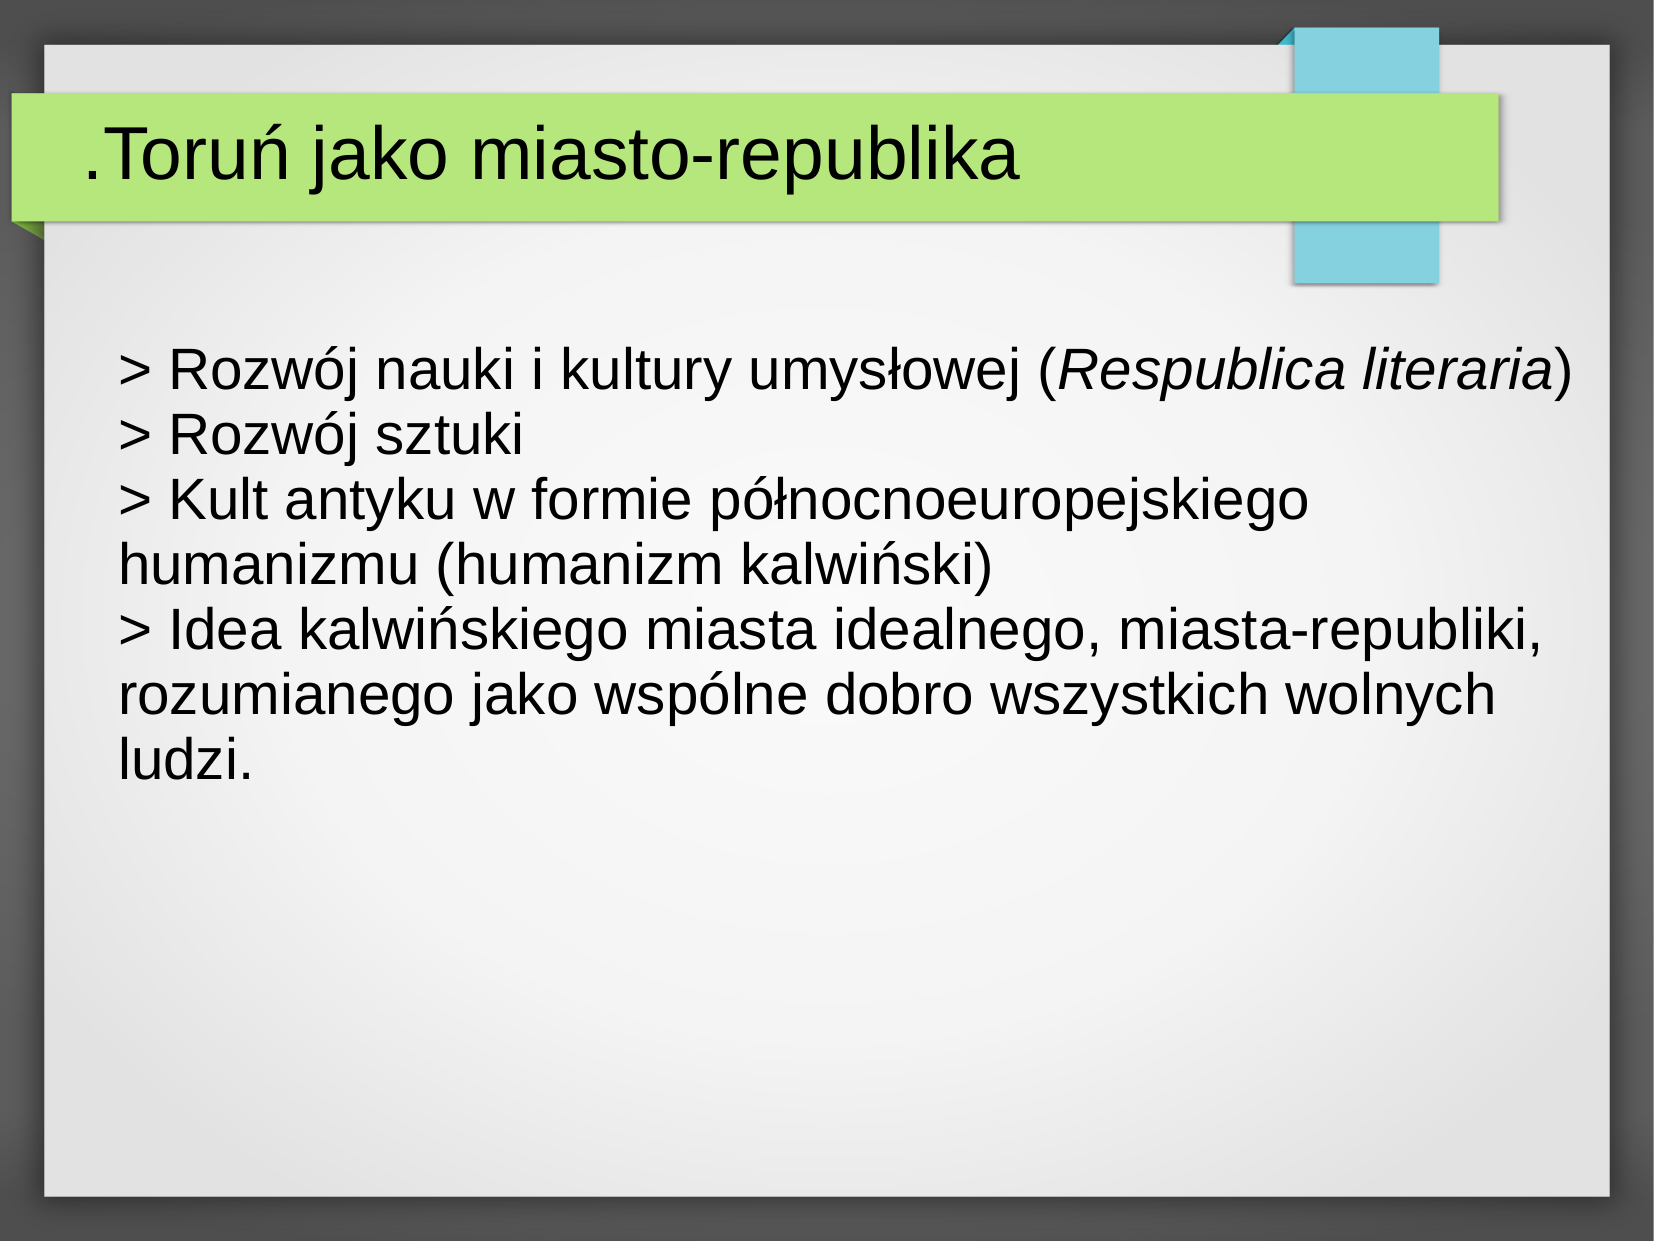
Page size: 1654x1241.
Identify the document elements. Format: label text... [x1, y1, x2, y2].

title .Toruń jako miasto-republika [82, 94, 1264, 213]
picture [0, 0, 1654, 1241]
subtitle > Rozwój nauki i kultury umysłowej (Respublica literaria) > Rozwój sztuki > Kult antyku w formie północnoeuropejskiego humanizmu (humanizm kalwiński) > Idea kalwińskiego miasta idealnego, miasta-republiki, rozumianego jako wspólne dobro wszystkich wolnych ludzi. [118, 336, 1607, 793]
